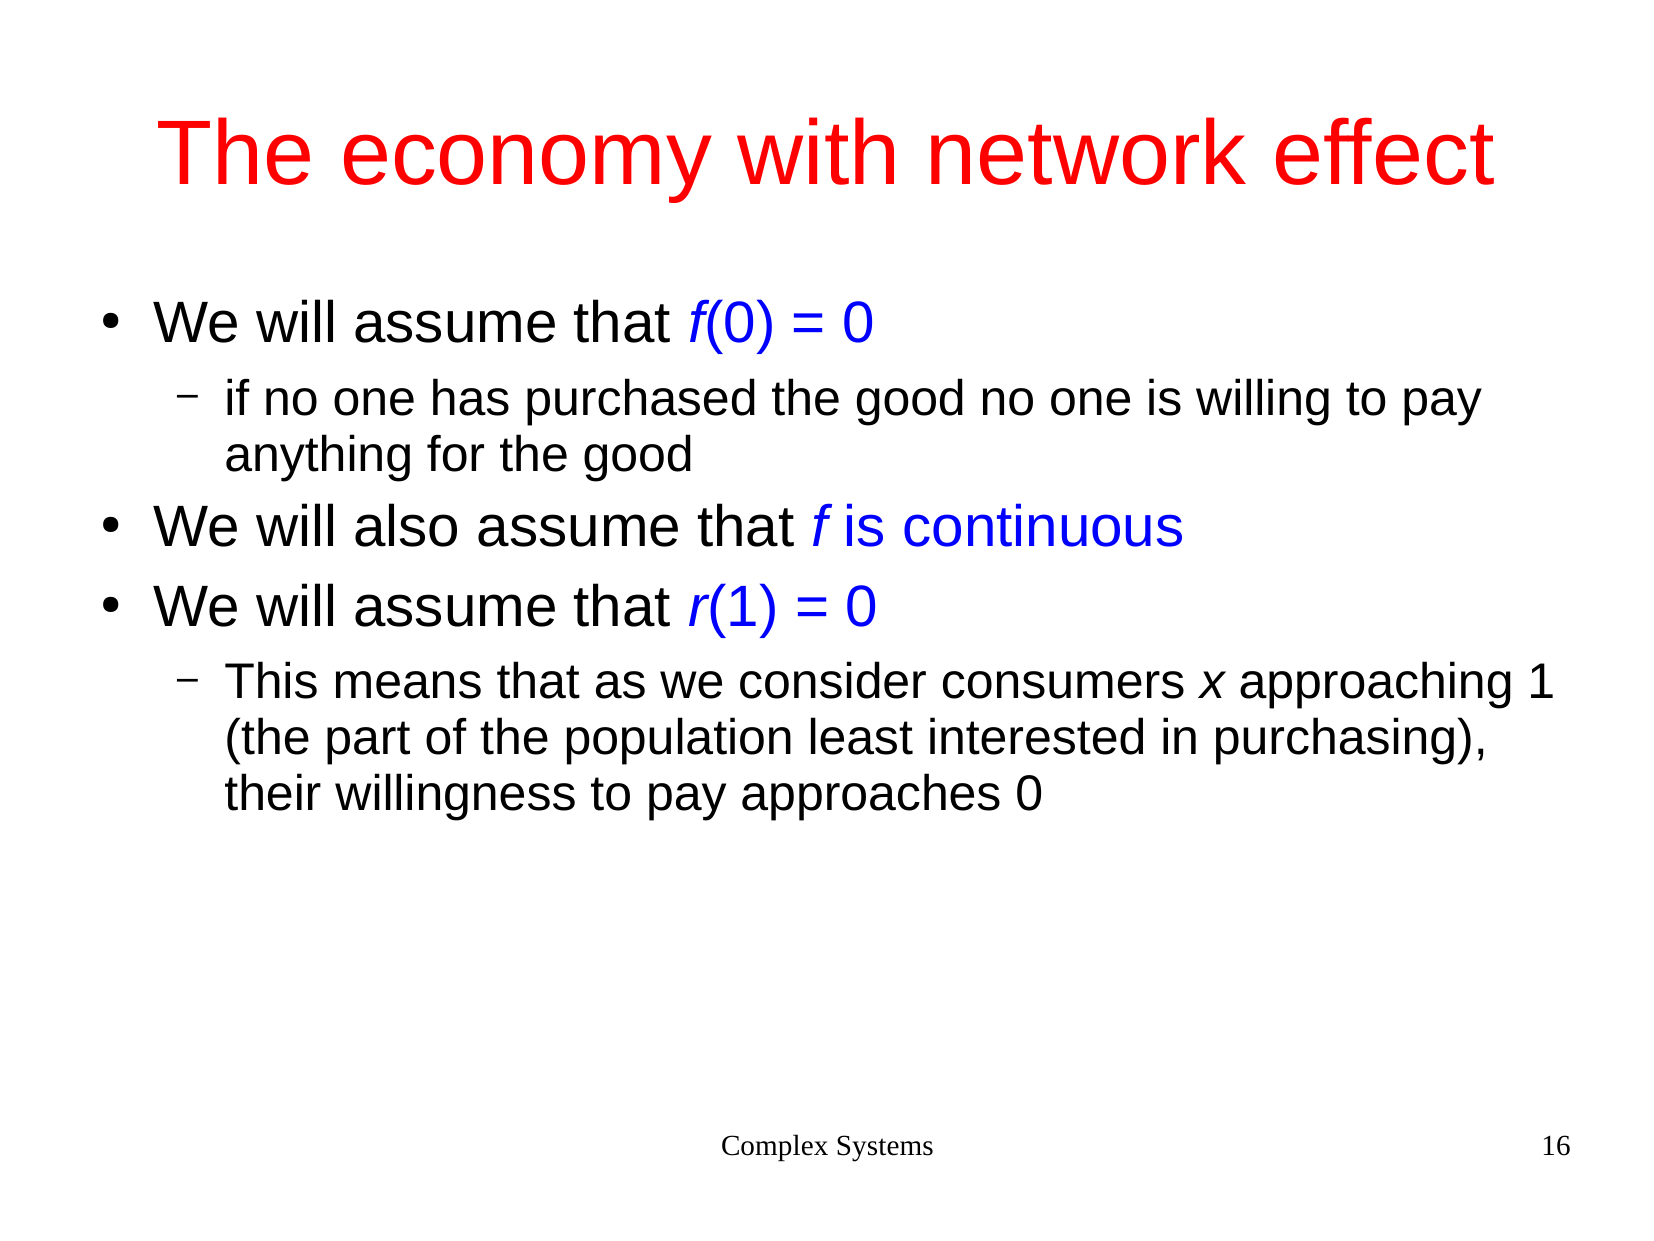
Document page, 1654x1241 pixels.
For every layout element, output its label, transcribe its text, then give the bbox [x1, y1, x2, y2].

title The economy with network effect [82, 49, 1571, 257]
list We will assume that f(0) = 0 if no one has purchased the good no one is willing to pay anything for the good We will also assume that f is continuous We will assume that r(1) = 0 This means that as we consider consumers x approaching 1 (the part of the population least interested in purchasing), their willingness to pay approaches 0 [82, 290, 1571, 1109]
